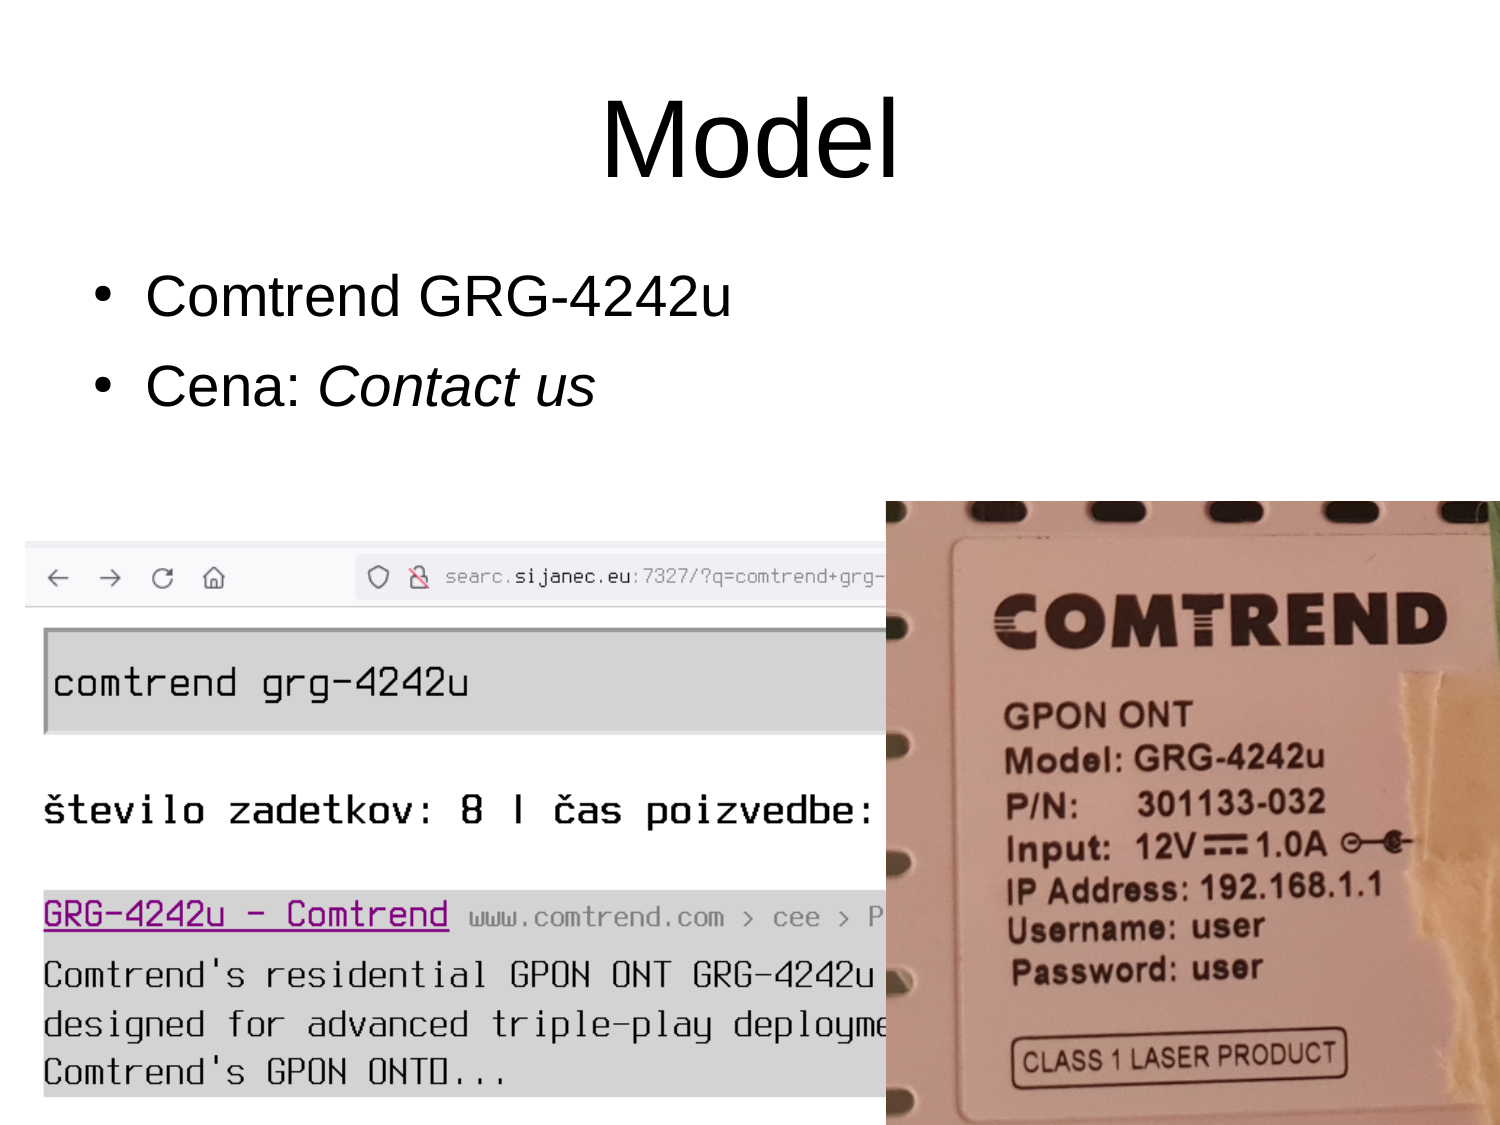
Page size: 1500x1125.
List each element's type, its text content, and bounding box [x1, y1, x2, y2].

list Comtrend GRG-4242u Cena: Contact us [75, 263, 1425, 541]
picture [25, 501, 1500, 1125]
title Model [75, 44, 1425, 233]
